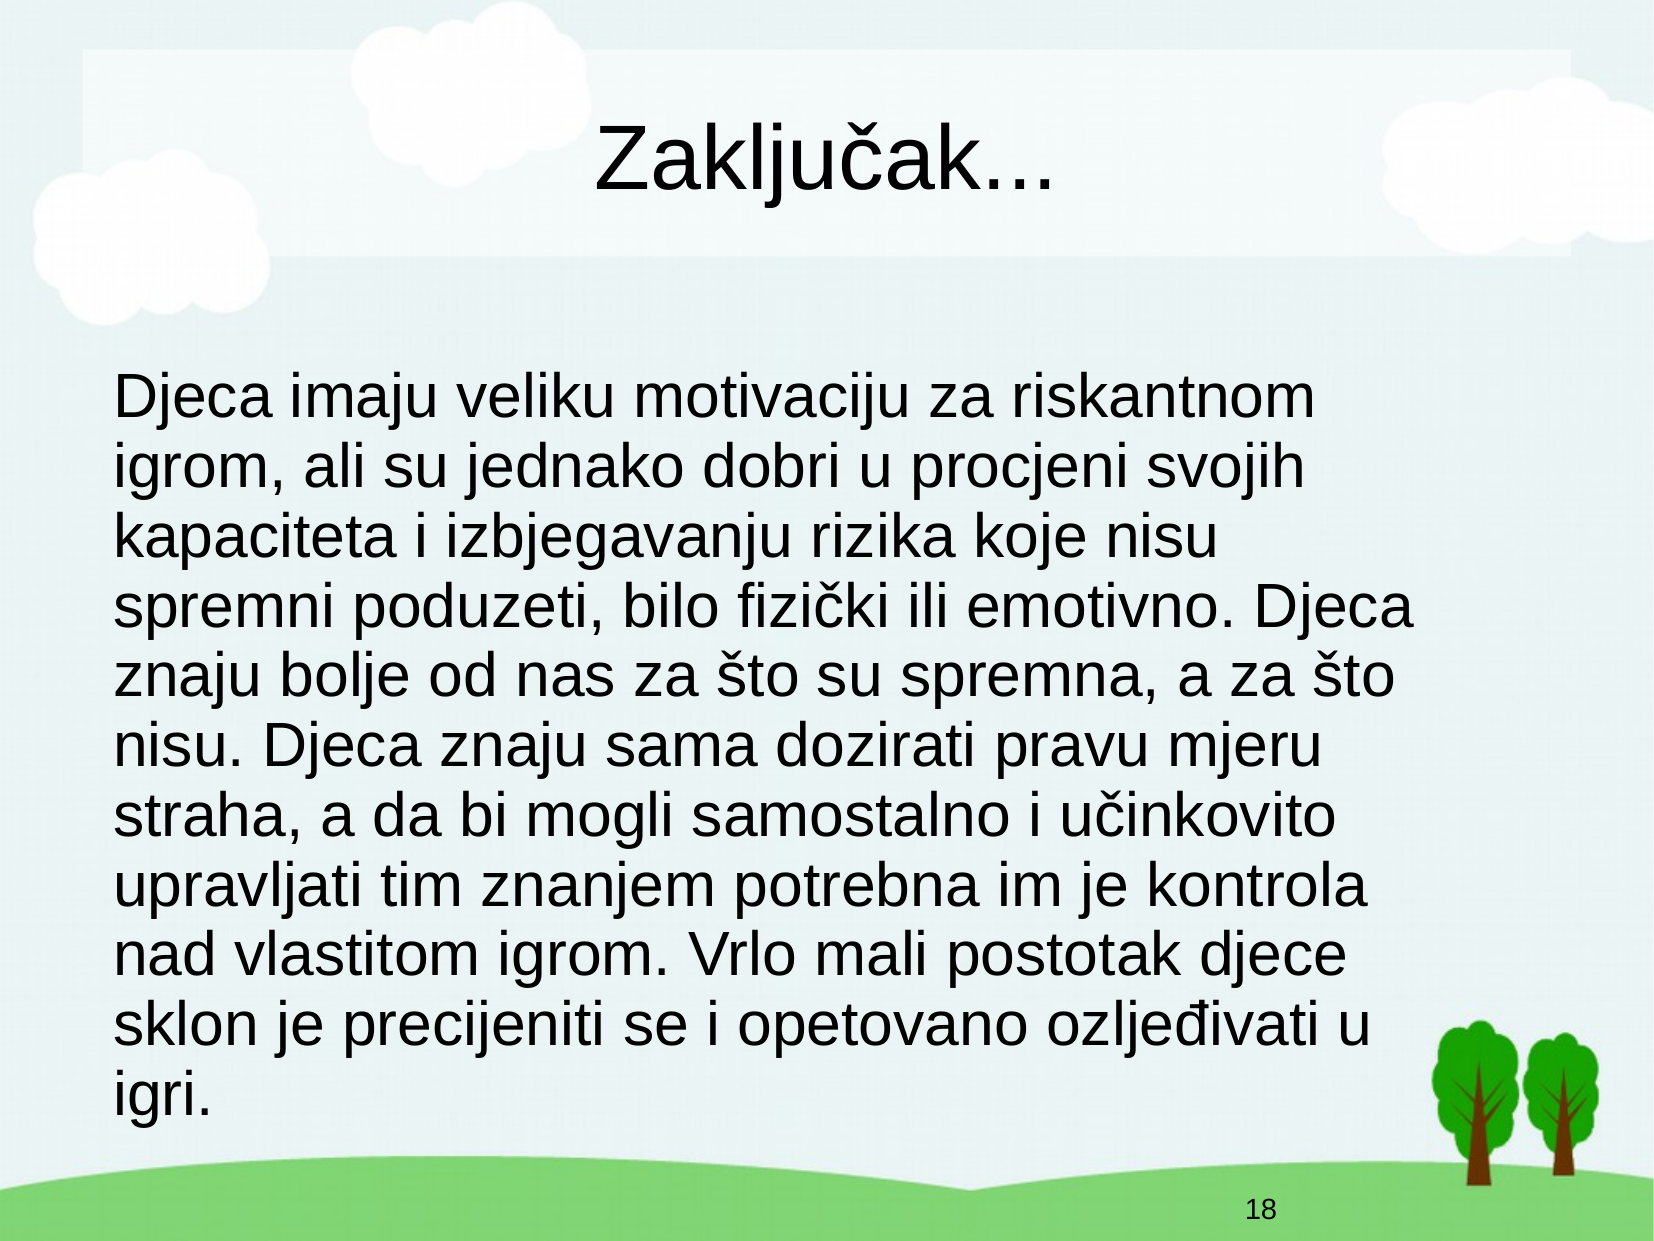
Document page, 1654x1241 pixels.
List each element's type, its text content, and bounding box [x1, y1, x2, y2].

title Zaključak... [82, 49, 1571, 257]
text_box [1244, 1190, 1630, 1241]
text_box Djeca imaju veliku motivaciju za riskantnom igrom, ali su jednako dobri u procjeni svojih kapaciteta i izbjegavanju rizika koje nisu spremni poduzeti, bilo fizički ili emotivno. Djeca znaju bolje od nas za što su spremna, a za što nisu. Djeca znaju sama dozirati pravu mjeru straha, a da bi mogli samostalno i učinkovito upravljati tim znanjem potrebna im je kontrola nad vlastitom igrom. Vrlo mali postotak djece sklon je precijeniti se i opetovano ozljeđivati u igri. [98, 353, 1447, 1136]
